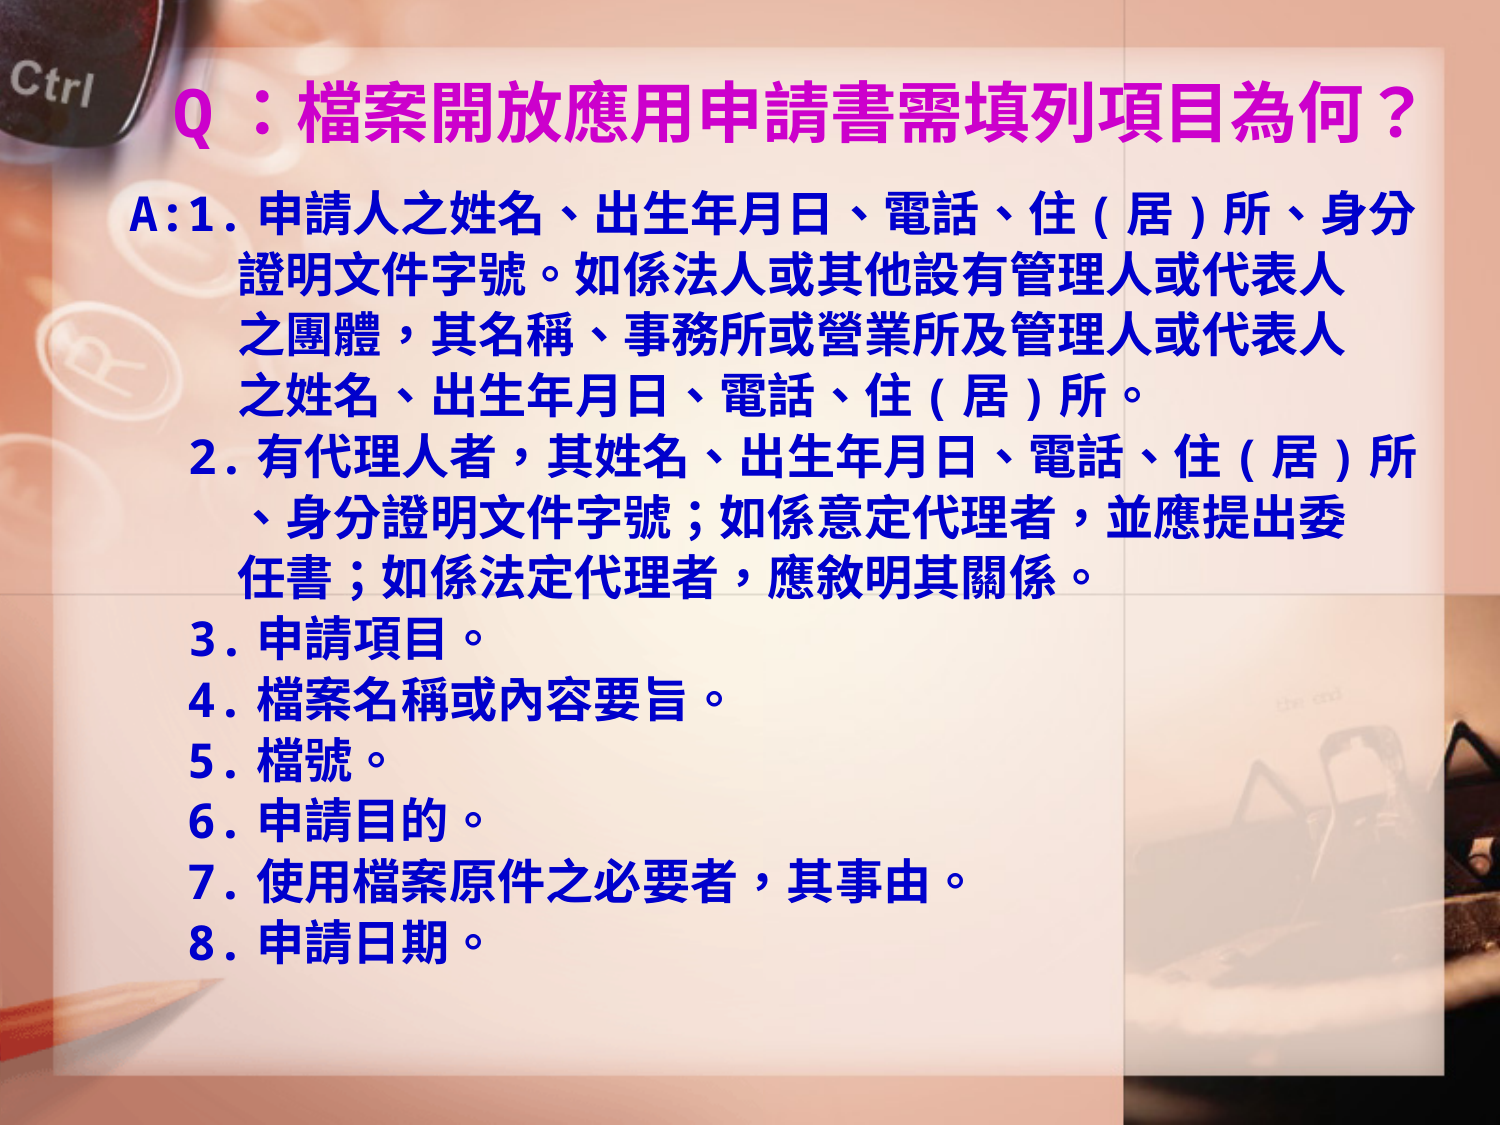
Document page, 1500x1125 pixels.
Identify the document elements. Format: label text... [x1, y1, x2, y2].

list A:1.申請人之姓名、出生年月日、電話、住(居)所、身分 證明文件字號。如係法人或其他設有管理人或代表人 之團體，其名稱、事務所或營業所及管理人或代表人 之姓名、出生年月日、電話、住(居)所。 2.有代理人者，其姓名、出生年月日、電話、住(居)所 、身分證明文件字號；如係意定代理者，並應提出委 任書；如係法定代理者，應敘明其關係。 3.申請項目。 4.檔案名稱或內容要旨。 5.檔號。 6.申請目的。 7.使用檔案原件之必要者，其事由。 8.申請日期。 [64, 172, 1459, 1043]
title Q：檔案開放應用申請書需填列項目為何？ [158, 54, 1483, 158]
